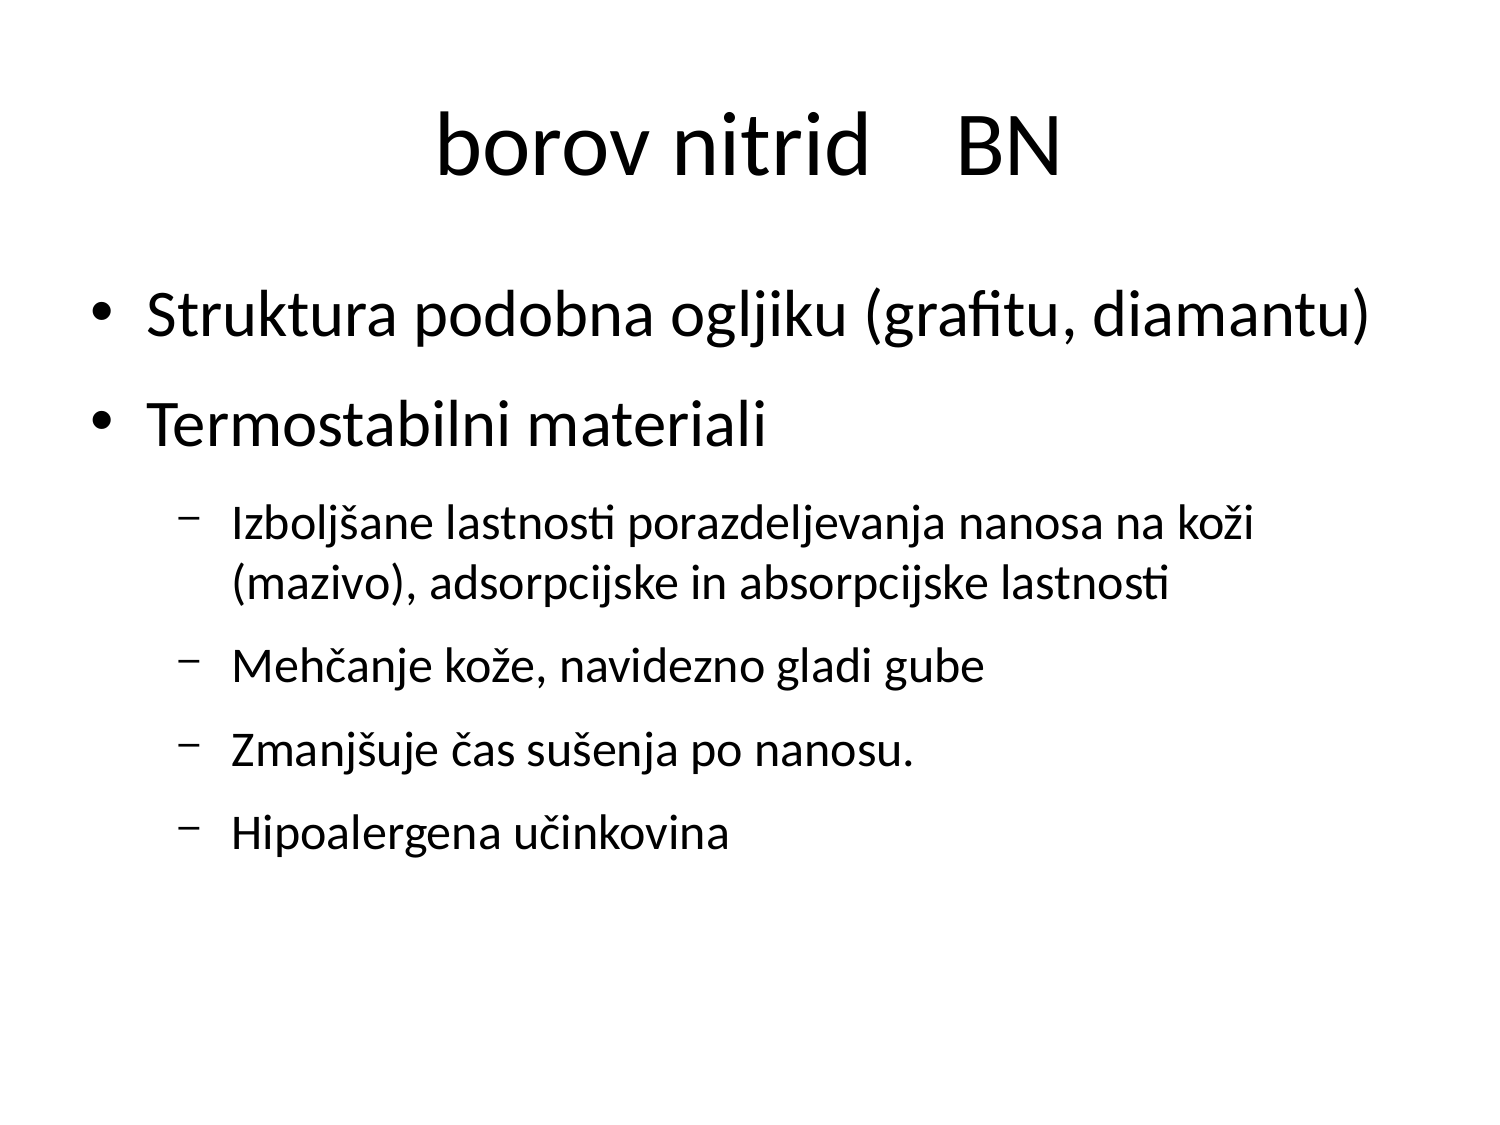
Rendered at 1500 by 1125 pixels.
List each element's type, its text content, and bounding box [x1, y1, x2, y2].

list Struktura podobna ogljiku (grafitu, diamantu) Termostabilni materiali Izboljšane lastnosti porazdeljevanja nanosa na koži (mazivo), adsorpcijske in absorpcijske lastnosti Mehčanje kože, navidezno gladi gube Zmanjšuje čas sušenja po nanosu. Hipoalergena učinkovina [75, 262, 1425, 1005]
title borov nitrid BN [75, 45, 1425, 233]
